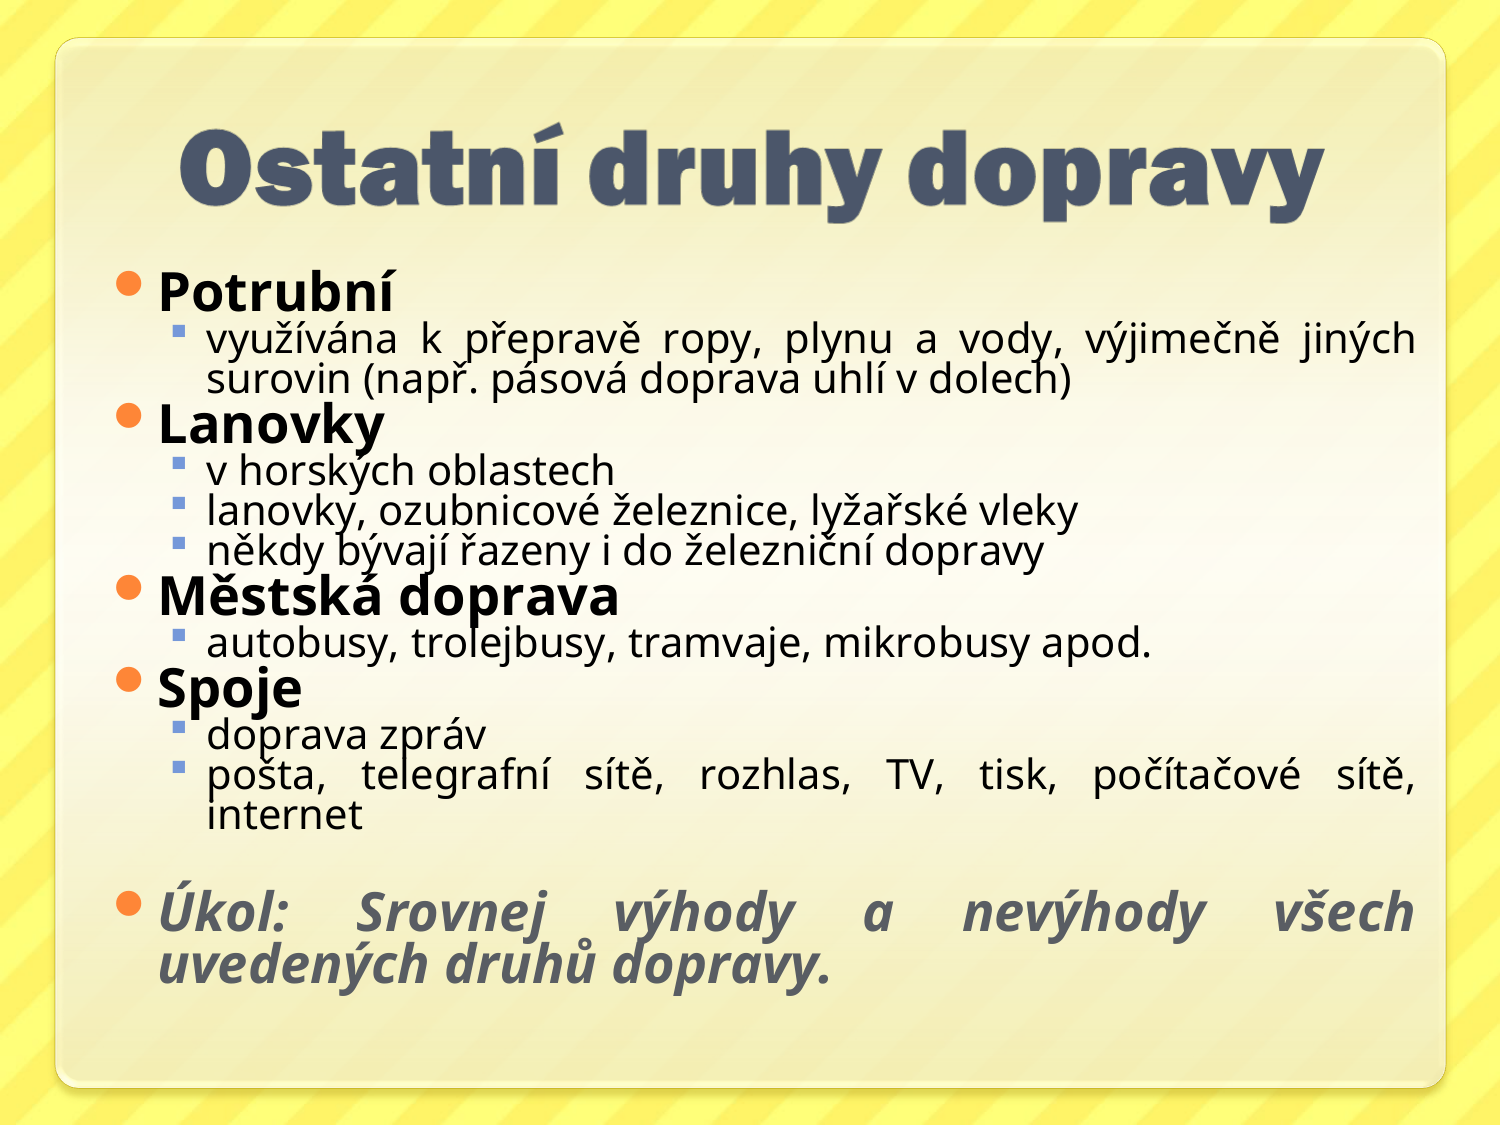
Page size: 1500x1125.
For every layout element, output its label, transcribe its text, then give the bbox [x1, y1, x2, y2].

picture [0, 0, 1500, 1125]
list Potrubní využívána k přepravě ropy, plynu a vody, výjimečně jiných surovin (např. pásová doprava uhlí v dolech) Lanovky v horských oblastech lanovky, ozubnicové železnice, lyžařské vleky někdy bývají řazeny i do železniční dopravy Městská doprava autobusy, trolejbusy, tramvaje, mikrobusy apod. Spoje doprava zpráv pošta, telegrafní sítě, rozhlas, TV, tisk, počítačové sítě, internet Úkol: Srovnej výhody a nevýhody všech uvedených druhů dopravy. [75, 262, 1426, 1106]
text_box [75, 49, 1426, 262]
